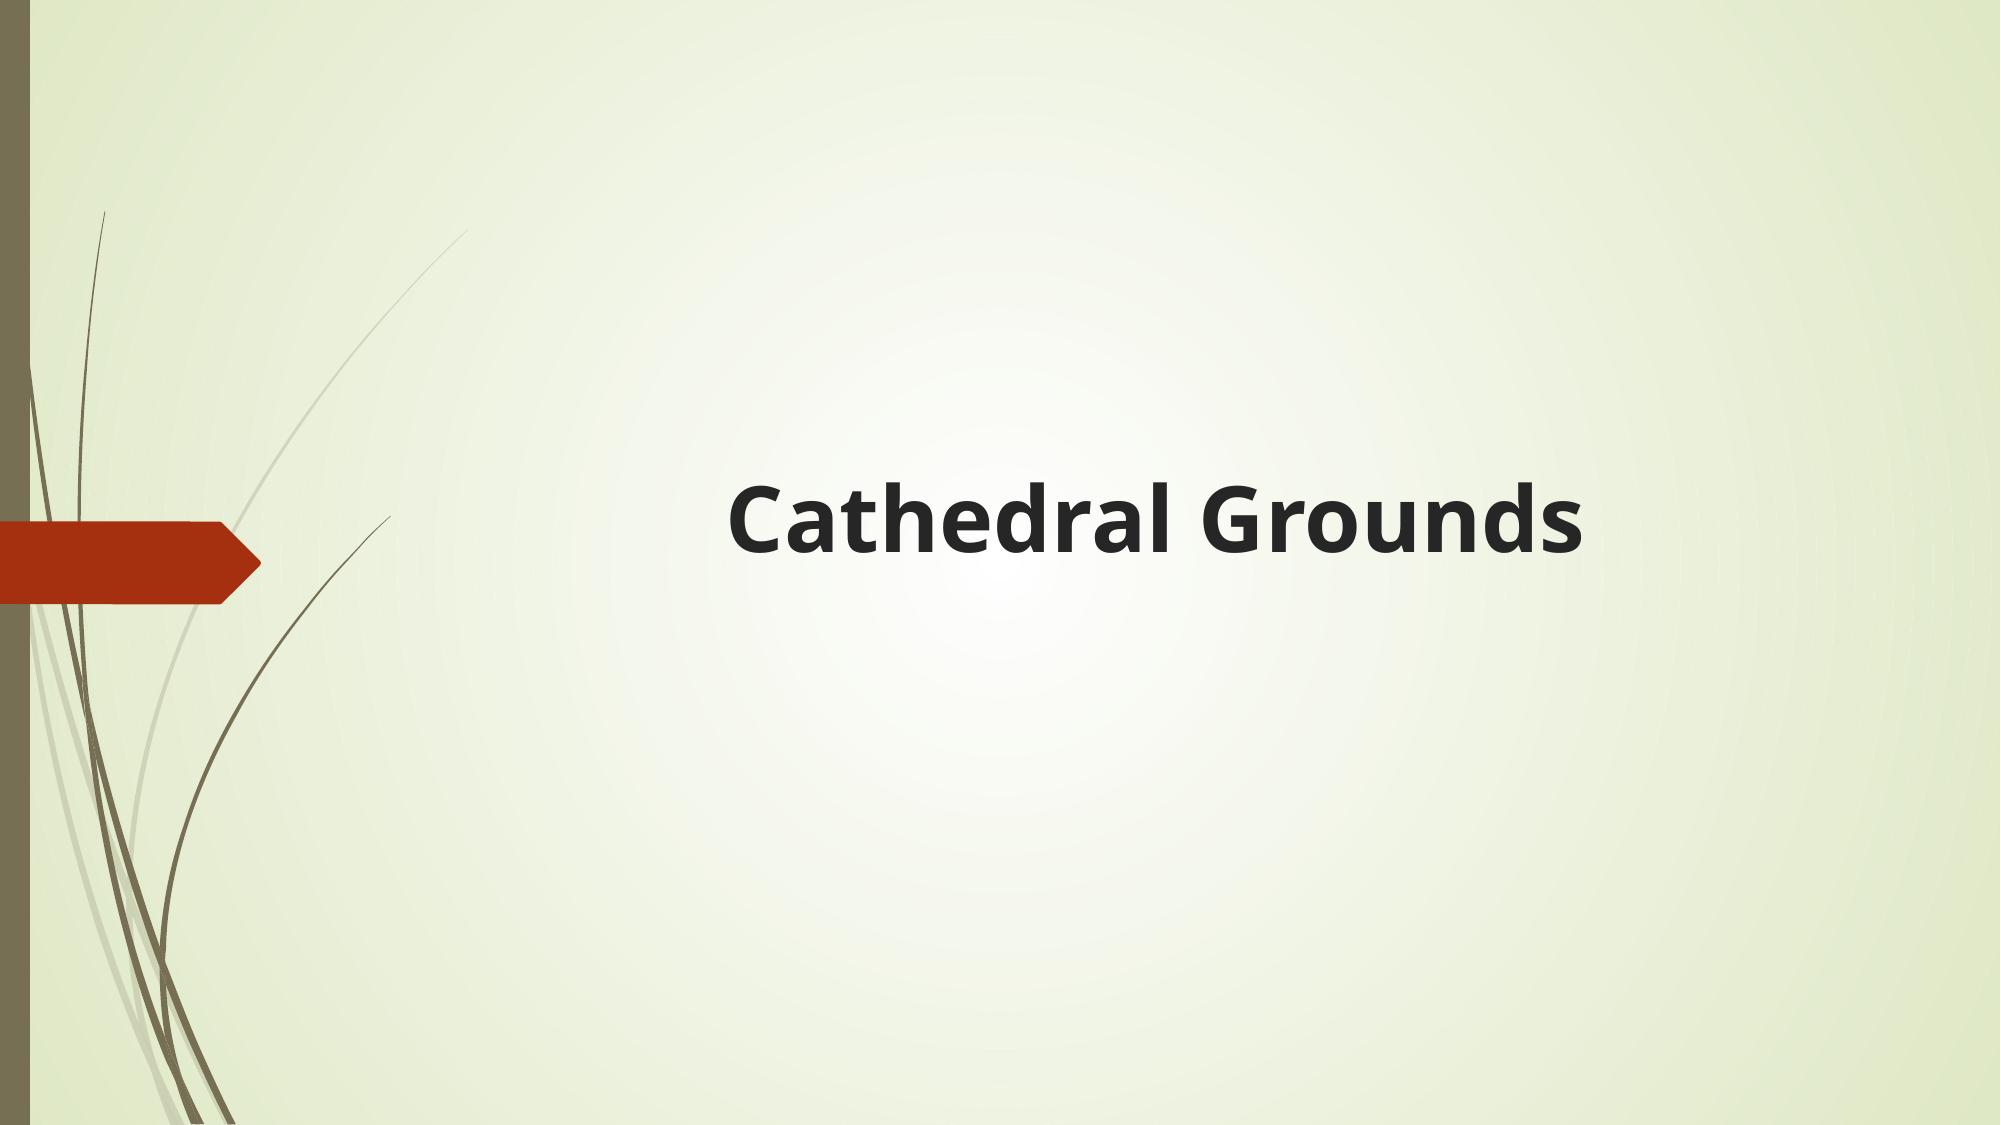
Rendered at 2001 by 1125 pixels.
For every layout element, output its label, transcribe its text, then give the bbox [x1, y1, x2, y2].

title Cathedral Grounds [424, 337, 1888, 579]
